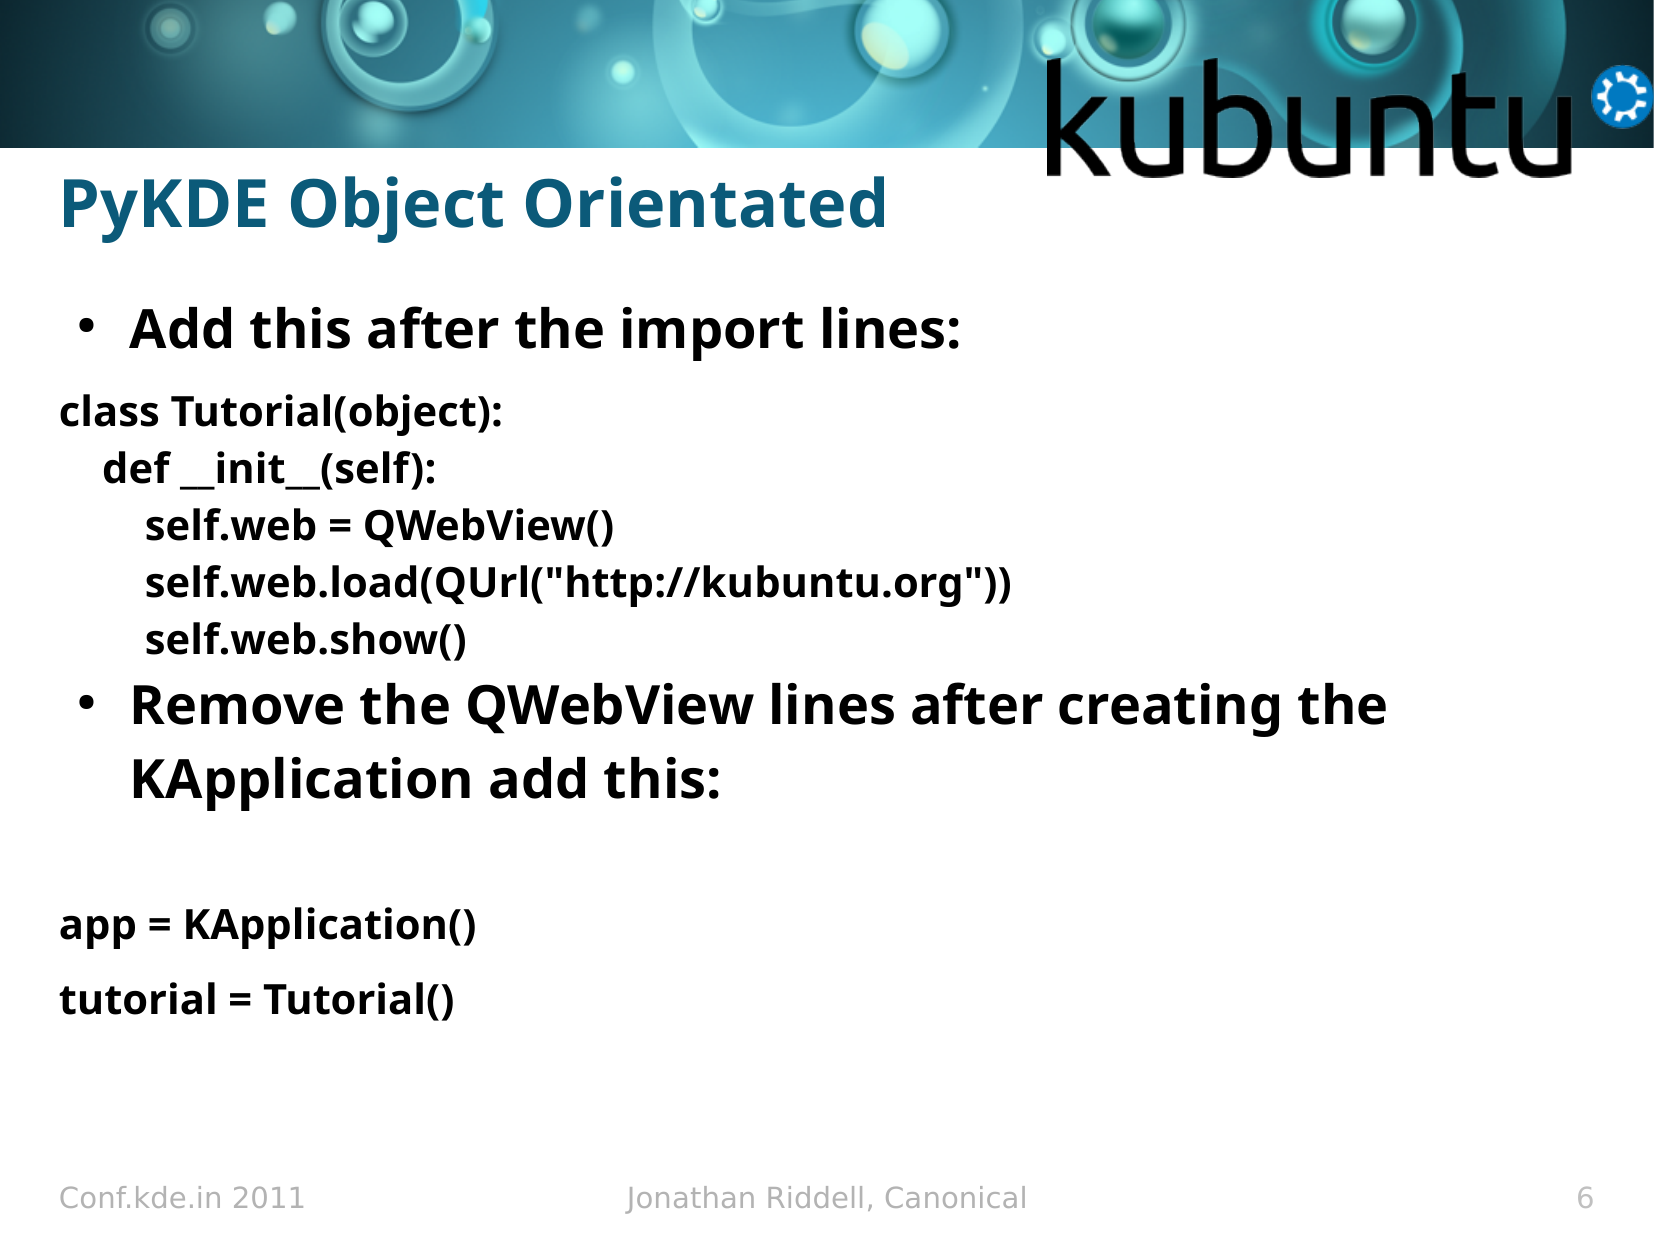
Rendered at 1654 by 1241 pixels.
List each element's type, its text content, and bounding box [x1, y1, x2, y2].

list Add this after the import lines: class Tutorial(object): def __init__(self): self.web = QWebView() self.web.load(QUrl("http://kubuntu.org")) self.web.show() Remove the QWebView lines after creating the KApplication add this: app = KApplication() tutorial = Tutorial() [59, 290, 1595, 1109]
picture [0, 0, 1654, 178]
title PyKDE Object Orientated [59, 147, 1595, 257]
